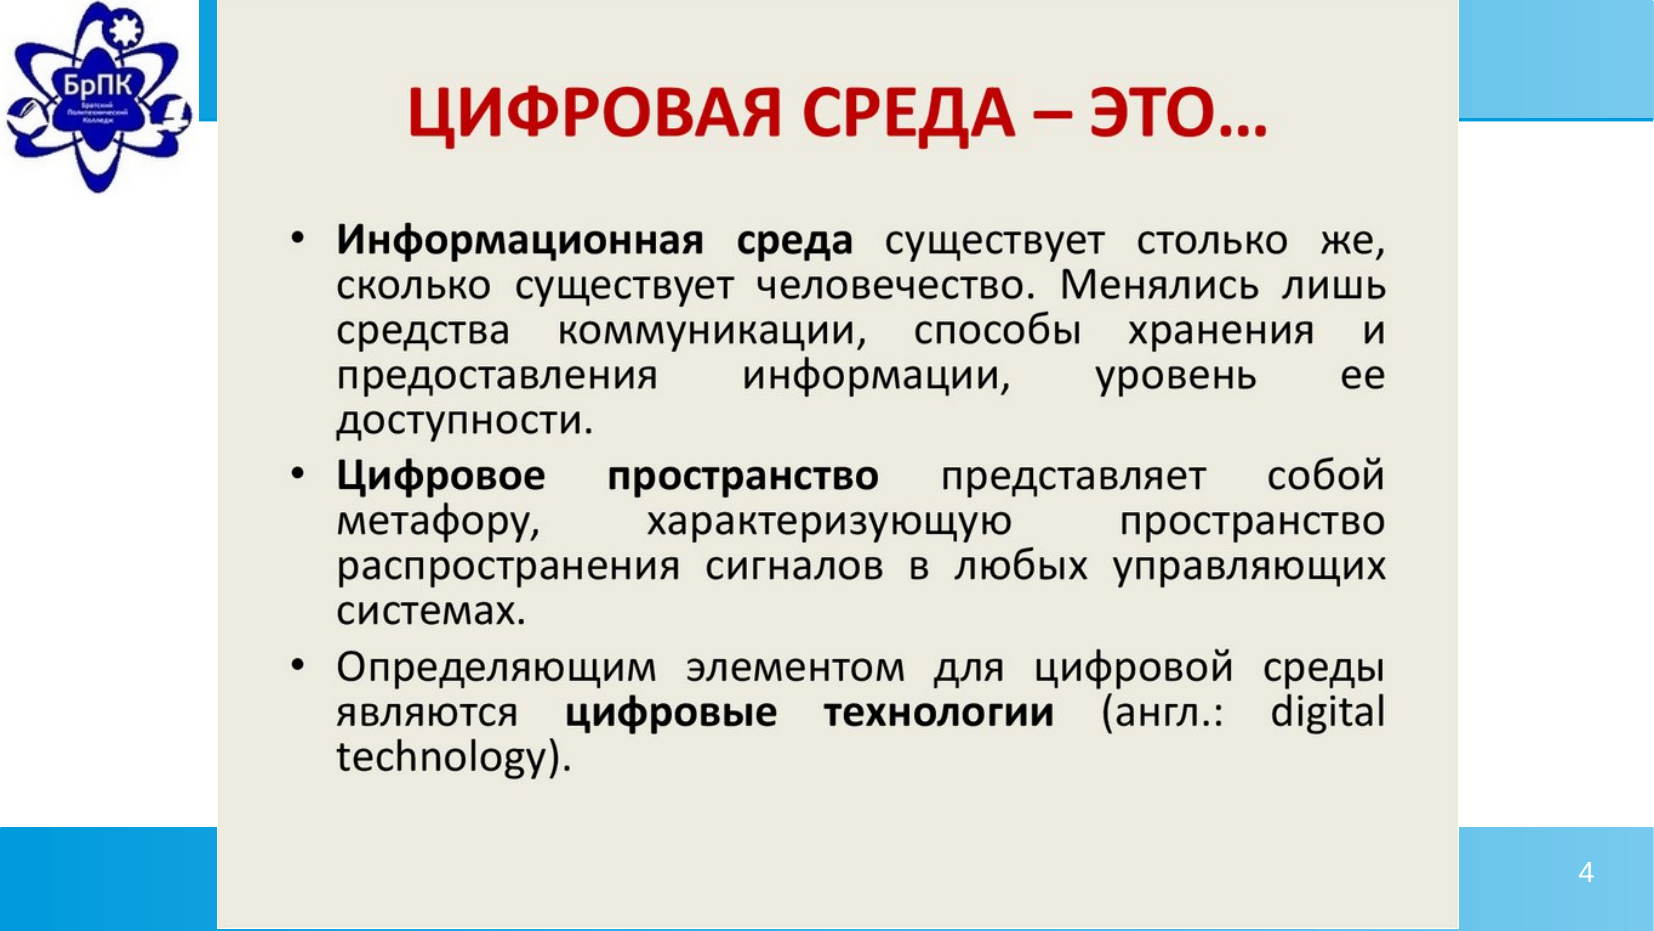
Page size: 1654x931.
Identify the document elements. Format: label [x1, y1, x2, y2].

picture [217, 0, 1459, 929]
picture [0, 0, 199, 197]
